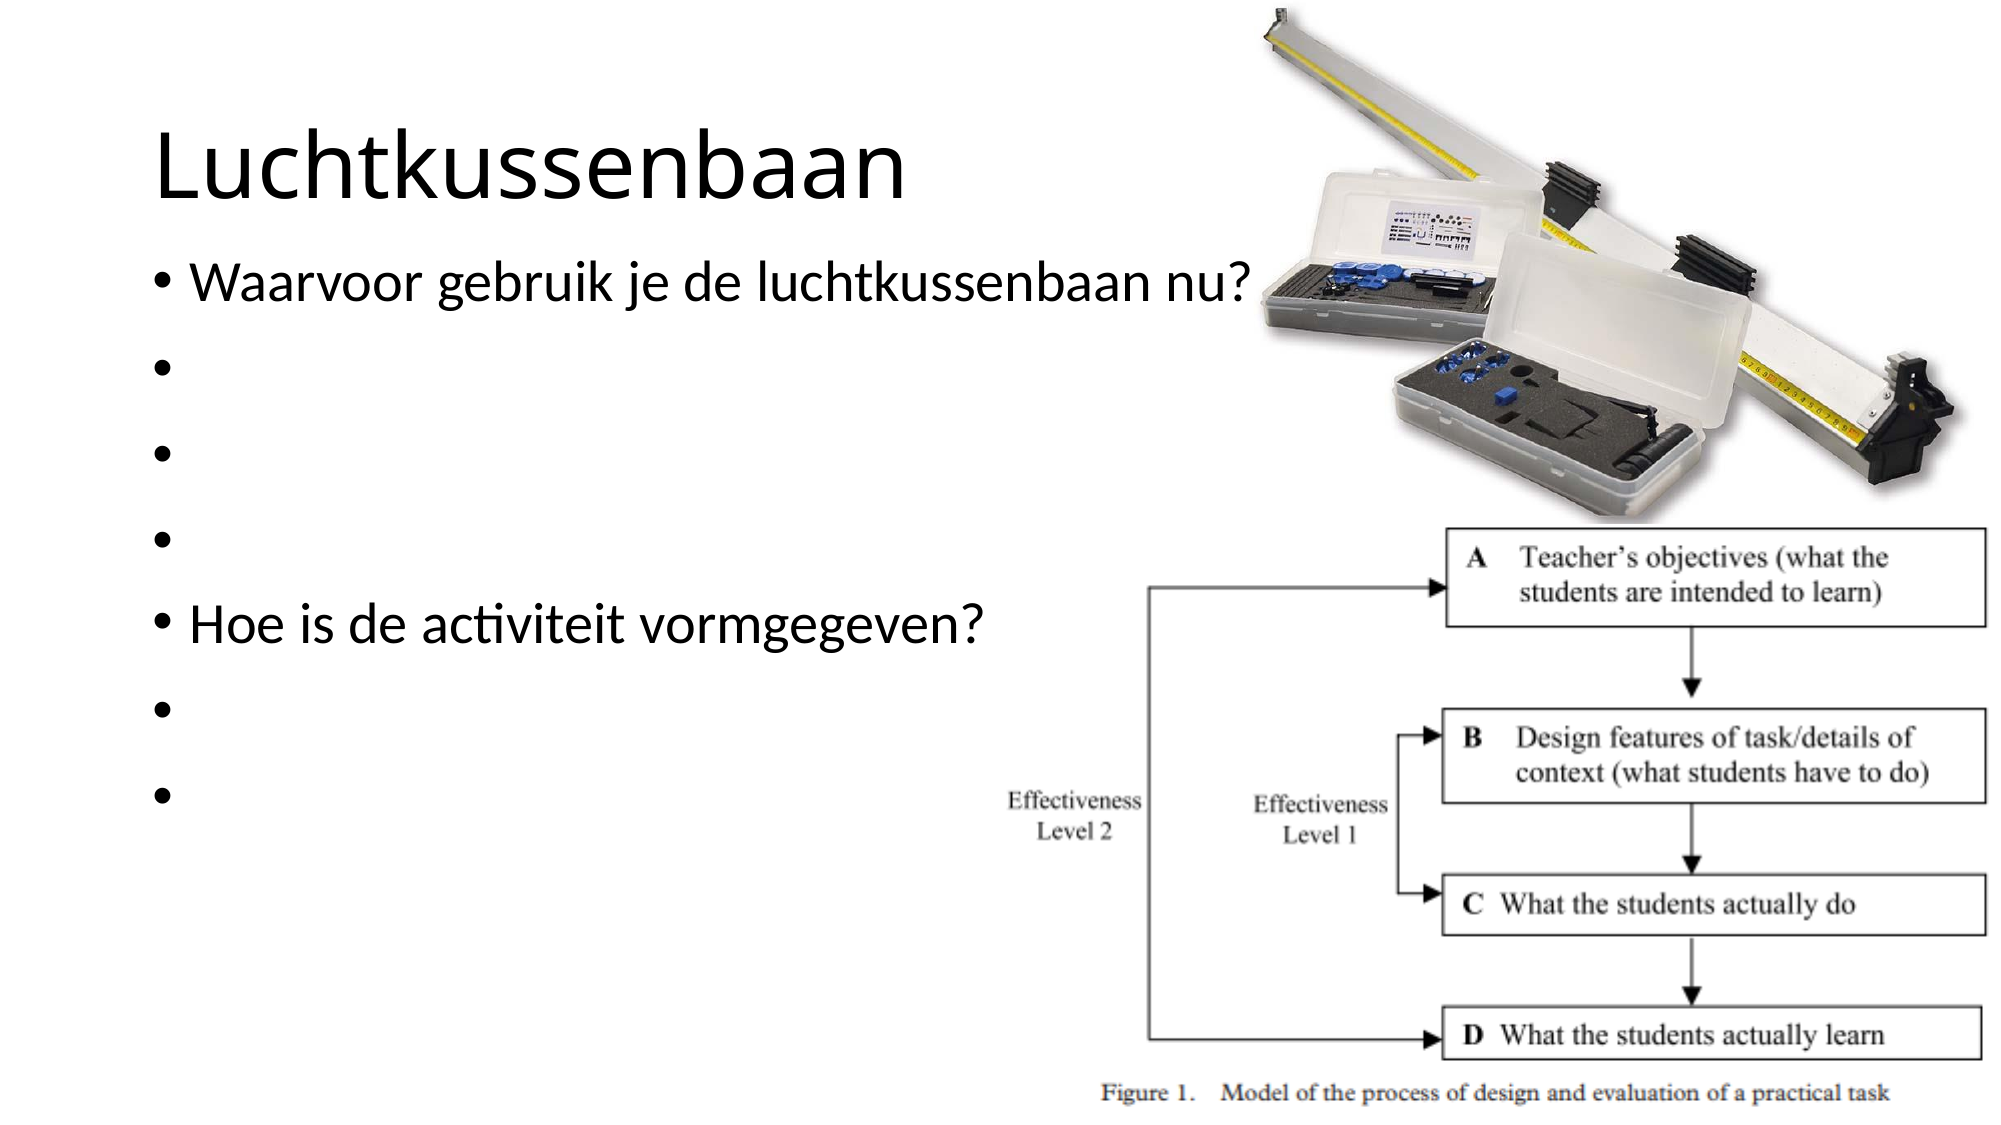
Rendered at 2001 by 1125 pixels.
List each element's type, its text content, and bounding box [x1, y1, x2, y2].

picture [989, 0, 2000, 1125]
list Waarvoor gebruik je de luchtkussenbaan nu? Hoe is de activiteit vormgegeven? [137, 244, 1863, 958]
title Luchtkussenbaan [137, 59, 1863, 244]
